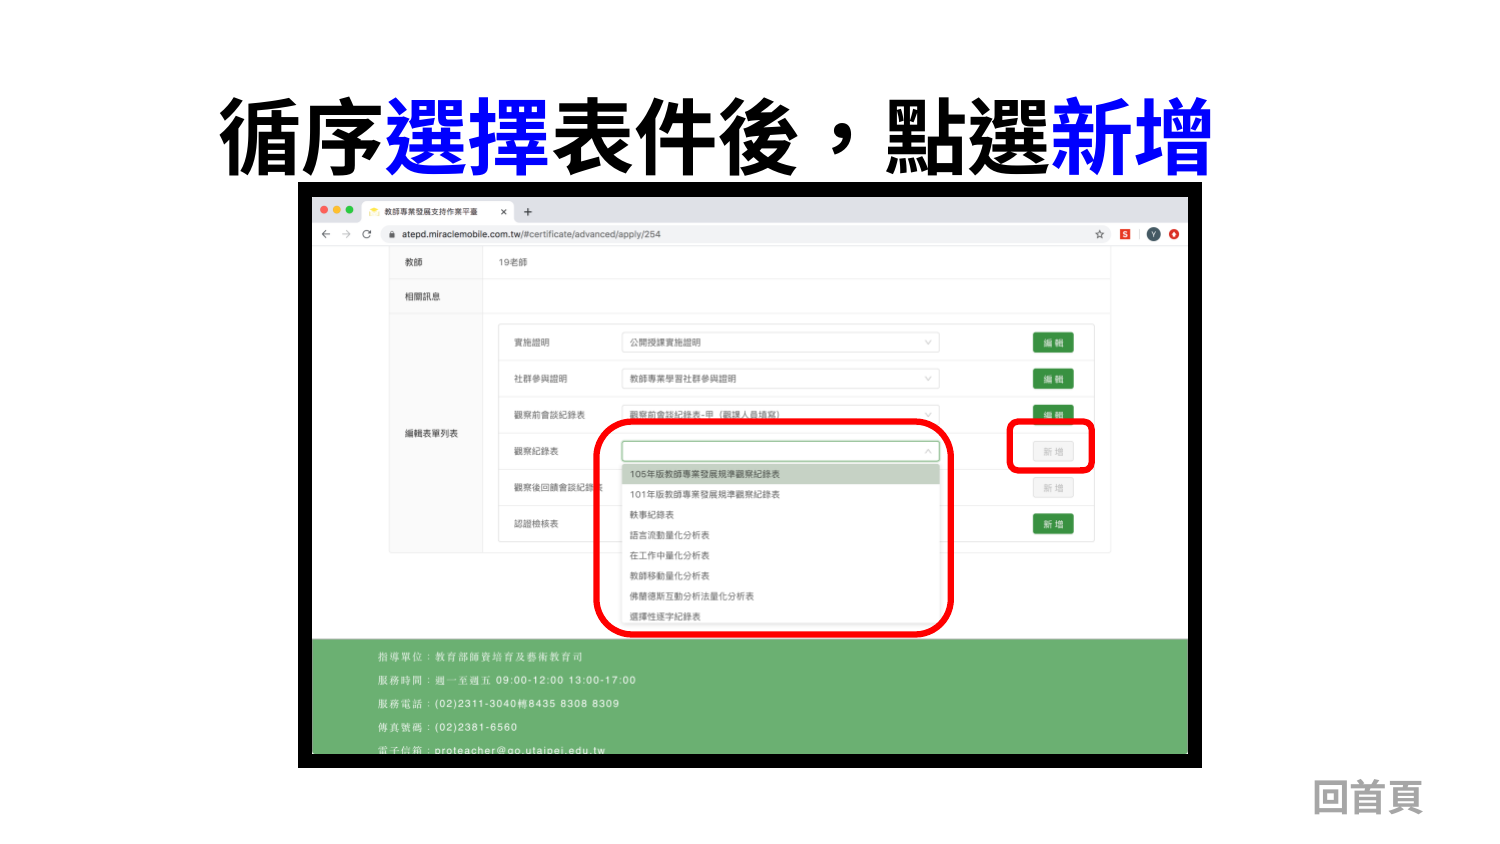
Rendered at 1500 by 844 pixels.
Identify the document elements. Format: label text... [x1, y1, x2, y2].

title 循序選擇表件後，點選新增 [189, 77, 1247, 171]
picture [312, 196, 1188, 754]
